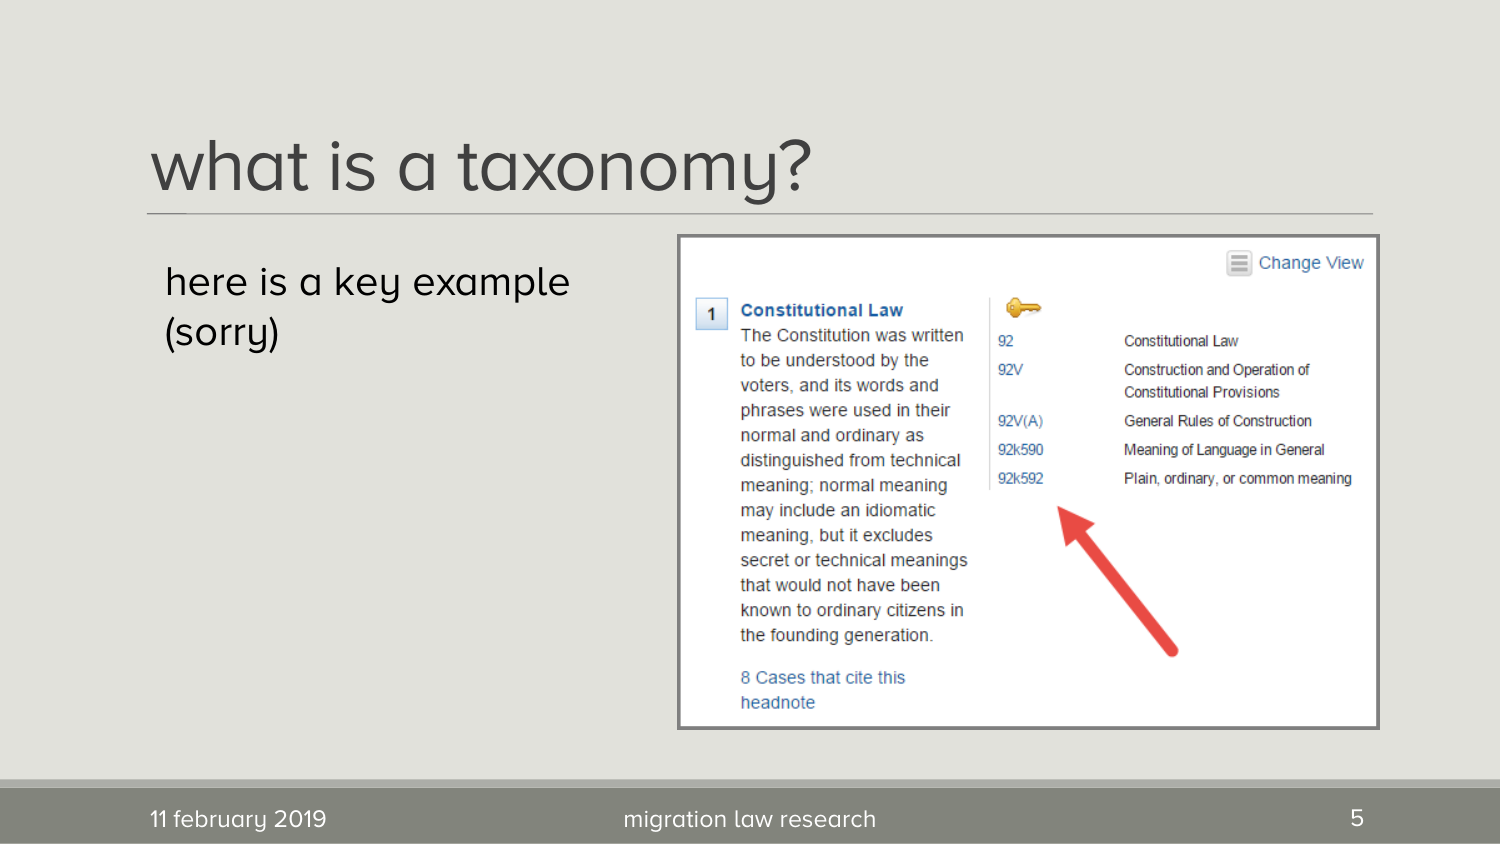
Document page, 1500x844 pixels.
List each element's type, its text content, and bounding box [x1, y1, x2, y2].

slide_number <number> [1218, 794, 1380, 840]
title what is a taxonomy? [135, 35, 1373, 214]
footer migration law research [453, 794, 1047, 840]
slide_number 11 february 2019 [135, 794, 440, 840]
text_box here is a key example (sorry) [150, 246, 650, 362]
picture [677, 234, 1380, 730]
